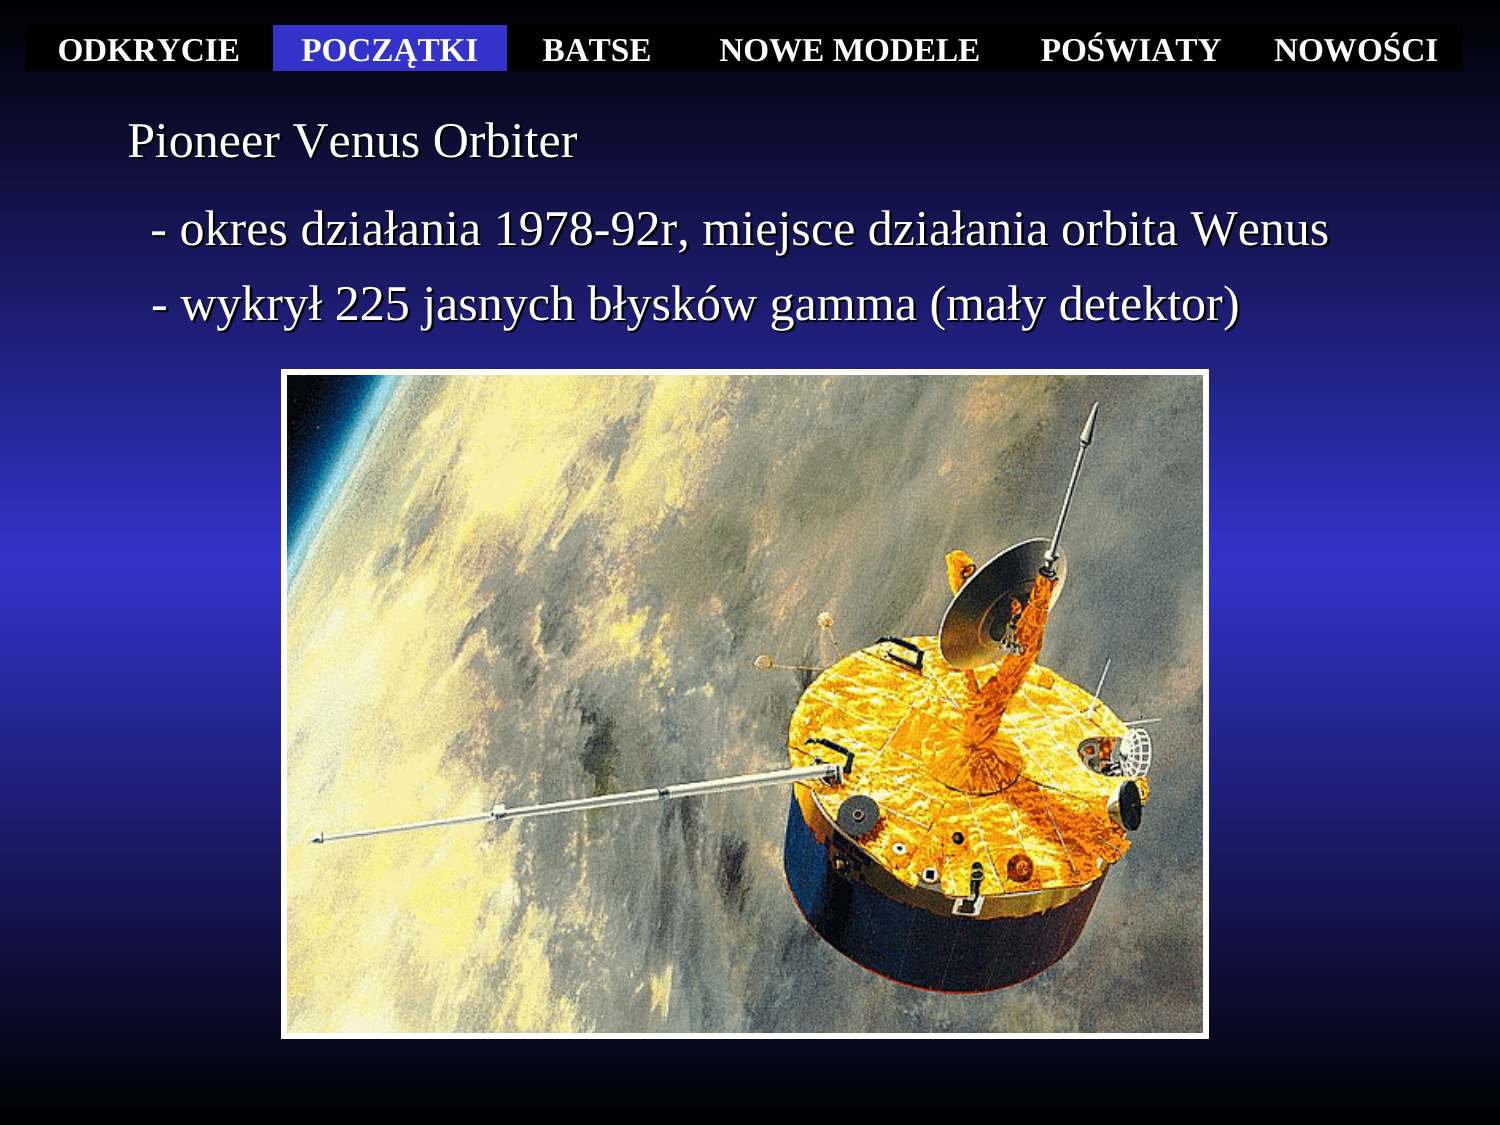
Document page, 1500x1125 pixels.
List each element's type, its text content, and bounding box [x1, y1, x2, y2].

table_header POCZĄTKI [273, 25, 507, 71]
table_header POŚWIATY [1013, 25, 1250, 71]
text_box Pioneer Venus Orbiter [112, 99, 593, 176]
text_box - wykrył 225 jasnych błysków gamma (mały detektor) [136, 262, 1256, 338]
table_header BATSE [507, 25, 688, 71]
table_header NOWE MODELE [688, 25, 1013, 71]
table_header NOWOŚCI [1250, 25, 1463, 71]
table_header ODKRYCIE [25, 25, 273, 71]
text_box - okres działania 1978-92r, miejsce działania orbita Wenus [135, 187, 1346, 263]
picture [287, 375, 1203, 1033]
